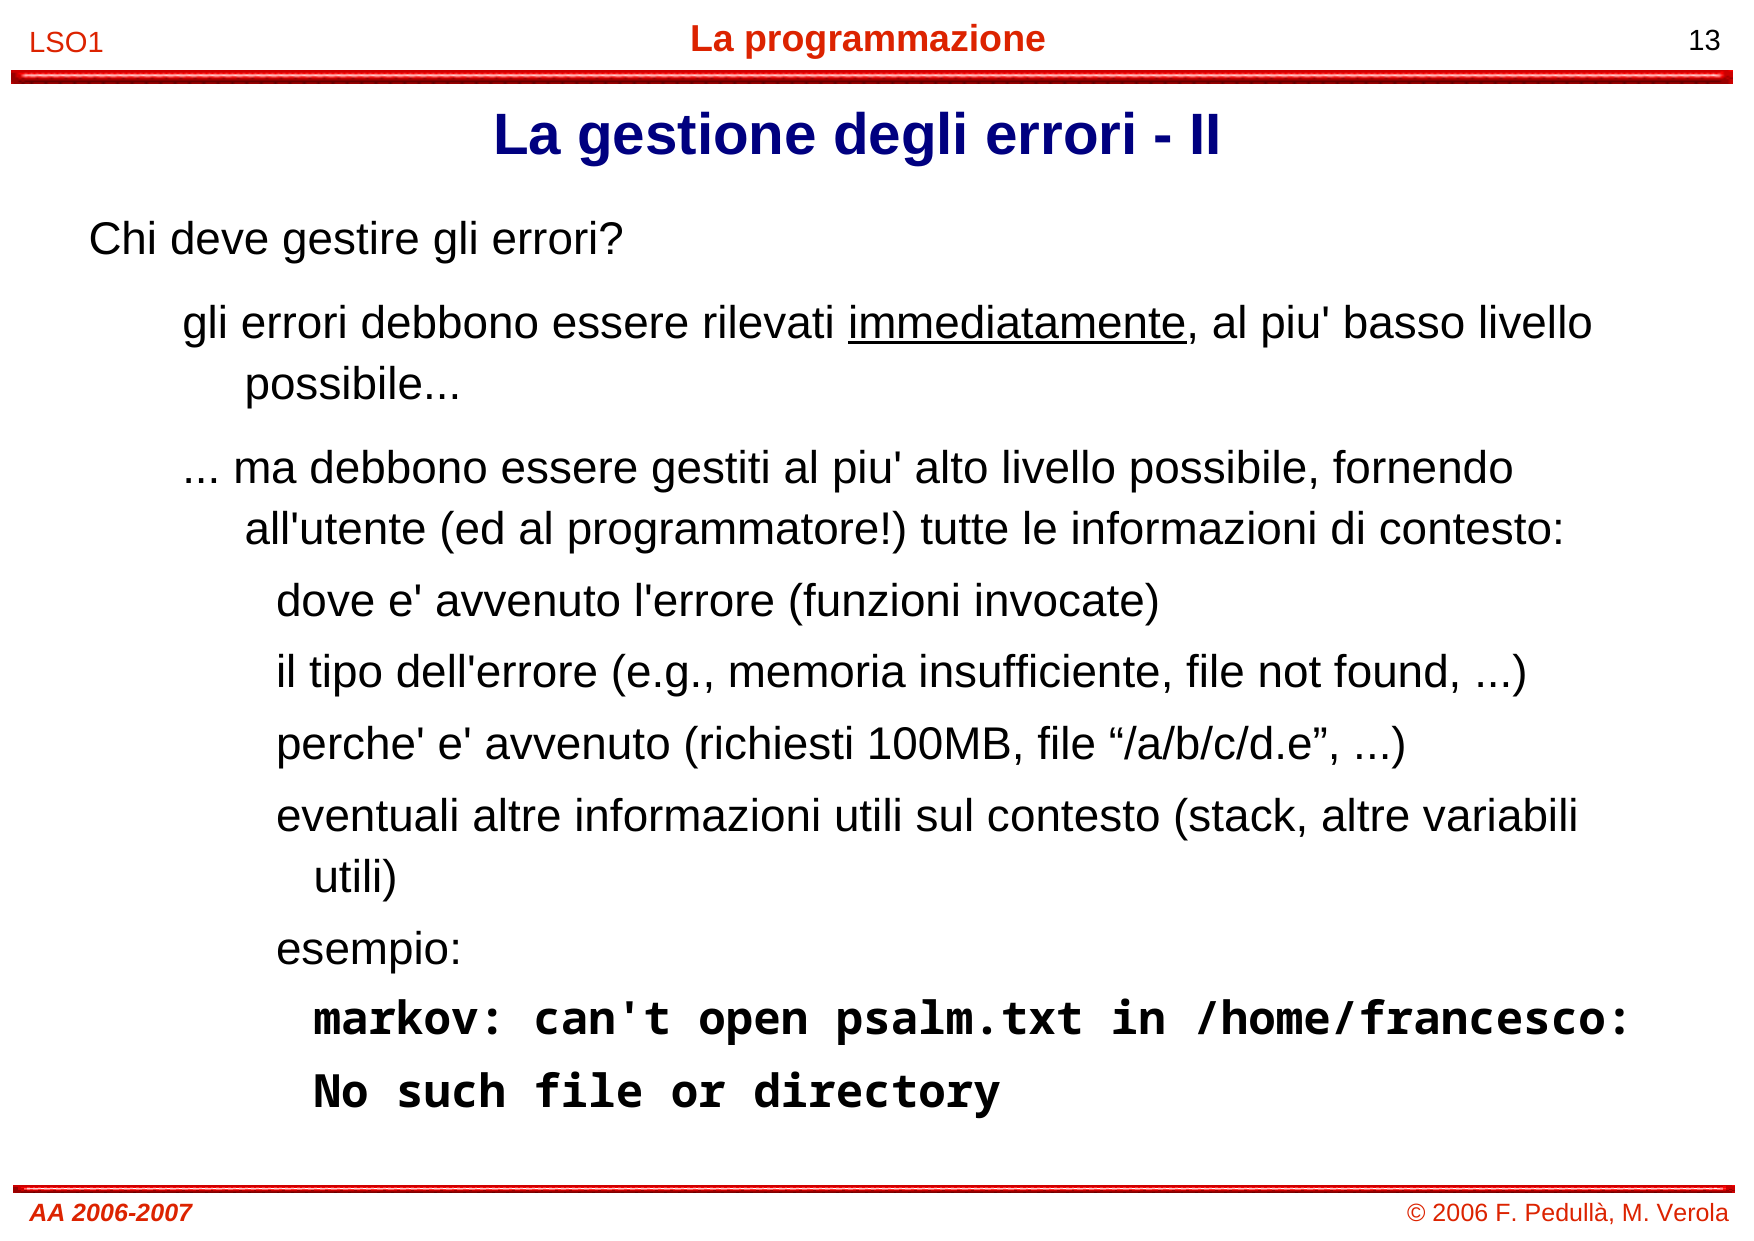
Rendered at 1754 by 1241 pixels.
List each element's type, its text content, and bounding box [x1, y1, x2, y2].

picture [13, 1185, 1735, 1193]
list Chi deve gestire gli errori? gli errori debbono essere rilevati immediatamente, al piu' basso livello possibile... ... ma debbono essere gestiti al piu' alto livello possibile, fornendo all'utente (ed al programmatore!) tutte le informazioni di contesto: dove e' avvenuto l'errore (funzioni invocate) il tipo dell'errore (e.g., memoria insufficiente, file not found, ...) perche' e' avvenuto (richiesti 100MB, file “/a/b/c/d.e”, ...) eventuali altre informazioni utili sul contesto (stack, altre variabili utili) esempio: markov: can't open psalm.txt in /home/francesco: No such file or directory [88, 209, 1671, 1097]
picture [11, 70, 1733, 84]
text_box La gestione degli errori - II [386, 98, 1330, 187]
